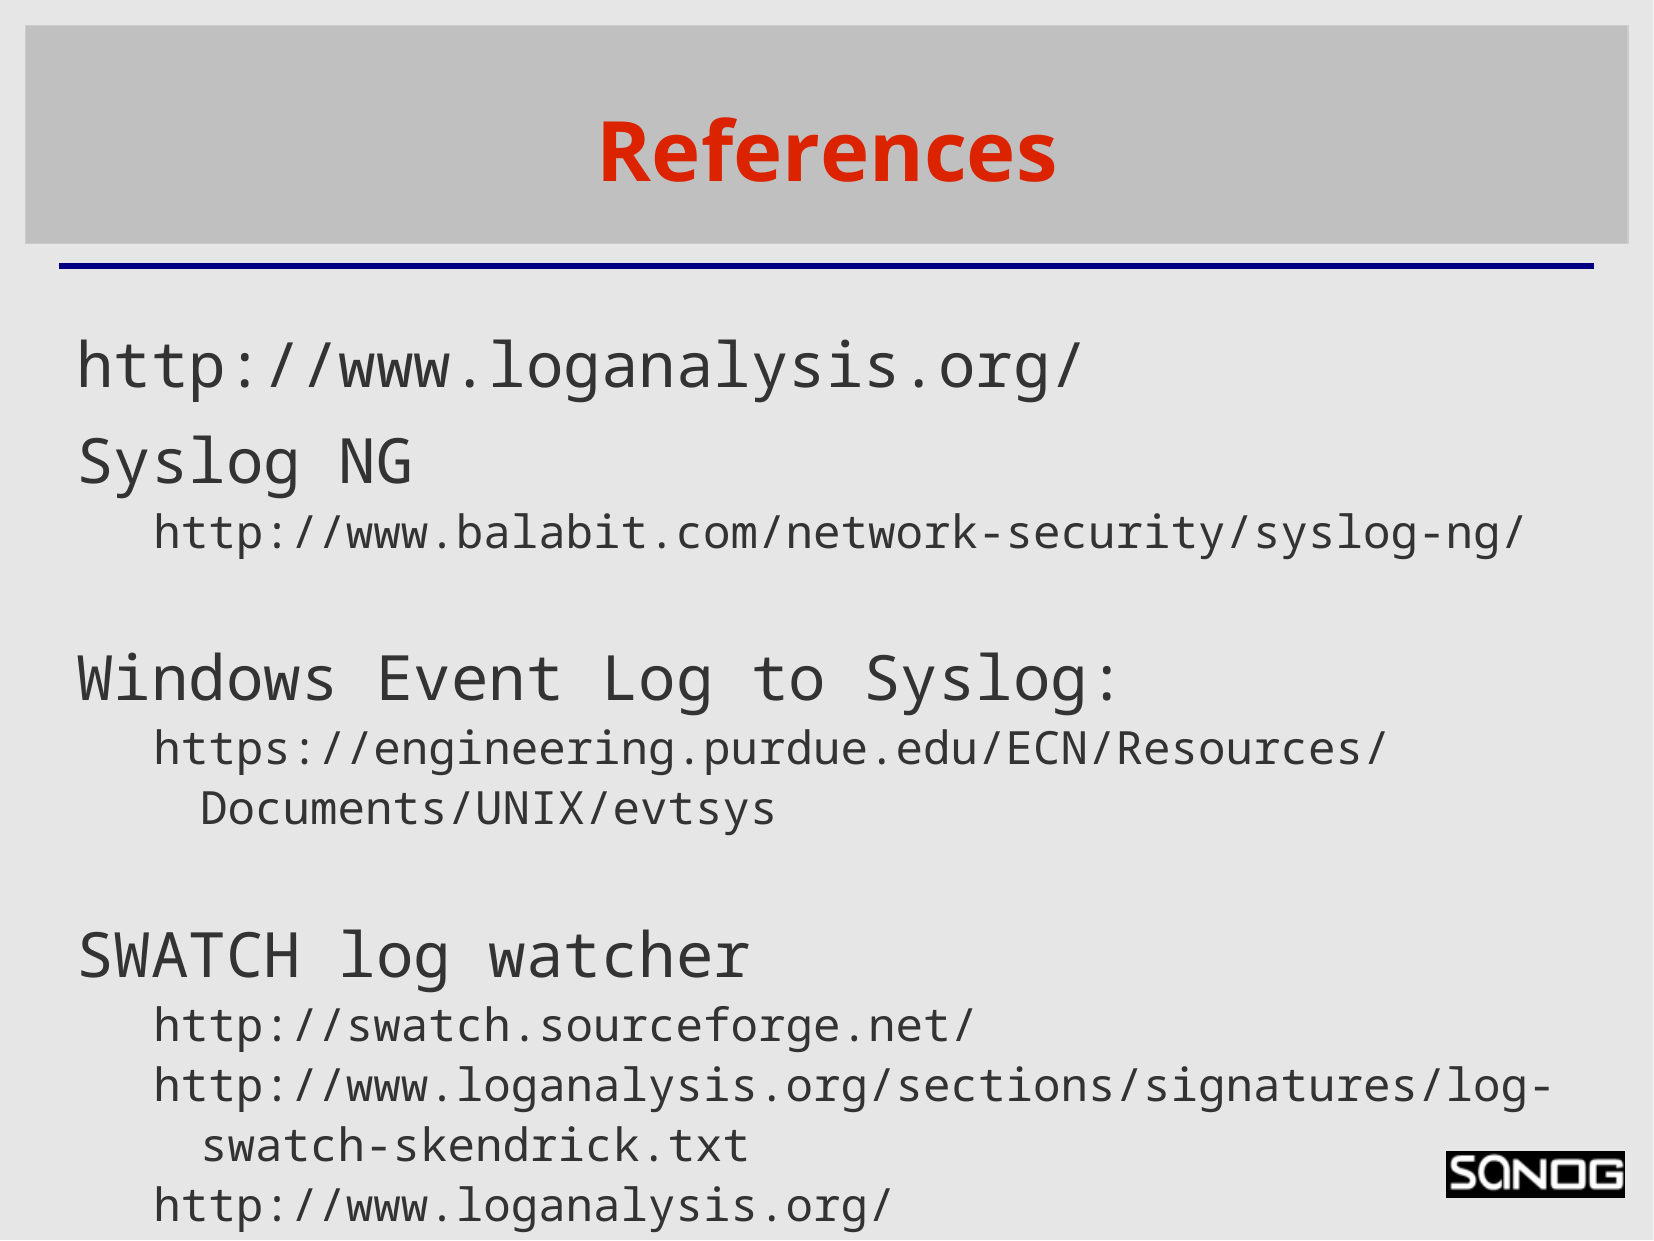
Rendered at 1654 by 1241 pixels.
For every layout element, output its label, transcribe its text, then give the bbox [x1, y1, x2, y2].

list http://www.loganalysis.org/ Syslog NG http://www.balabit.com/network-security/syslog-ng/ Windows Event Log to Syslog: https://engineering.purdue.edu/ECN/Resources/Documents/UNIX/evtsys SWATCH log watcher http://swatch.sourceforge.net/ http://www.loganalysis.org/sections/signatures/log-swatch-skendrick.txt http://www.loganalysis.org/ http://sourceforge.net/docman/display_doc.php?docid=5332&group_id=25401 [59, 322, 1594, 1212]
title References [121, 46, 1534, 253]
picture [1594, 1151, 1625, 1198]
